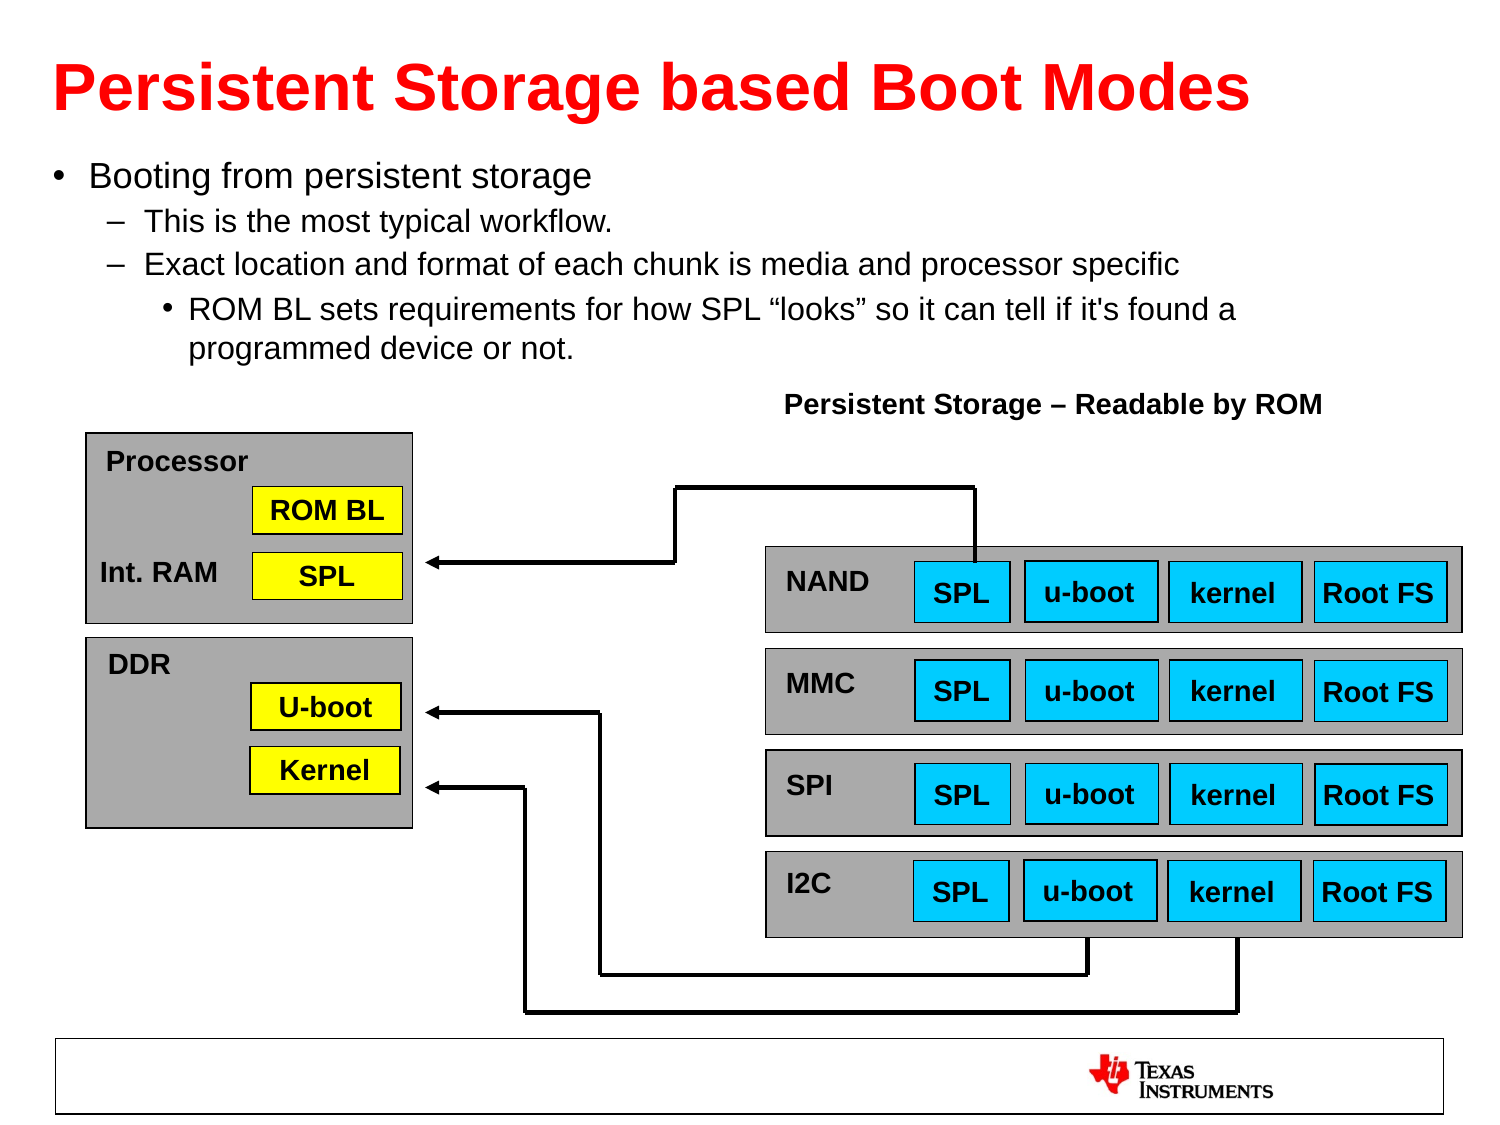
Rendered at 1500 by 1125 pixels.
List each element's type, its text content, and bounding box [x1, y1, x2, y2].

text_box u-boot [1029, 664, 1150, 716]
text_box Root FS [1307, 566, 1450, 618]
text_box kernel [1175, 768, 1292, 819]
text_box [765, 648, 1463, 735]
text_box kernel [1173, 865, 1290, 916]
text_box SPL [283, 549, 371, 601]
text_box Root FS [1306, 865, 1449, 917]
text_box u-boot [1029, 768, 1150, 819]
text_box Root FS [1308, 768, 1450, 820]
text_box SPL [918, 665, 1005, 716]
text_box ROM BL [255, 484, 400, 535]
text_box DDR [93, 637, 186, 689]
text_box I2C [771, 856, 847, 908]
text_box u-boot [1029, 566, 1150, 617]
text_box MMC [771, 656, 871, 707]
text_box SPL [917, 865, 1004, 916]
text_box NAND [771, 554, 885, 606]
text_box kernel [1175, 665, 1292, 716]
text_box u-boot [1027, 865, 1149, 916]
text_box [85, 433, 413, 624]
text_box kernel [1174, 566, 1291, 617]
text_box SPL [918, 768, 1006, 819]
text_box Kernel [264, 743, 386, 795]
picture [1087, 1052, 1274, 1099]
text_box Processor [91, 434, 264, 485]
text_box [765, 546, 1463, 633]
text_box [85, 637, 413, 829]
text_box SPI [771, 758, 849, 809]
list Booting from persistent storage This is the most typical workflow. Exact location and format of each chunk is media and processor specific ROM BL sets requirements for how SPL “looks” so it can tell if it's found a programmed device or not. [37, 149, 1427, 376]
text_box Persistent Storage – Readable by ROM [769, 378, 1347, 429]
text_box SPL [918, 566, 1005, 617]
text_box Root FS [1307, 665, 1450, 716]
title Persistent Storage based Boot Modes [37, 23, 1426, 149]
text_box U-boot [263, 680, 388, 731]
text_box [766, 851, 1463, 938]
text_box Int. RAM [85, 546, 234, 597]
text_box [765, 750, 1463, 837]
